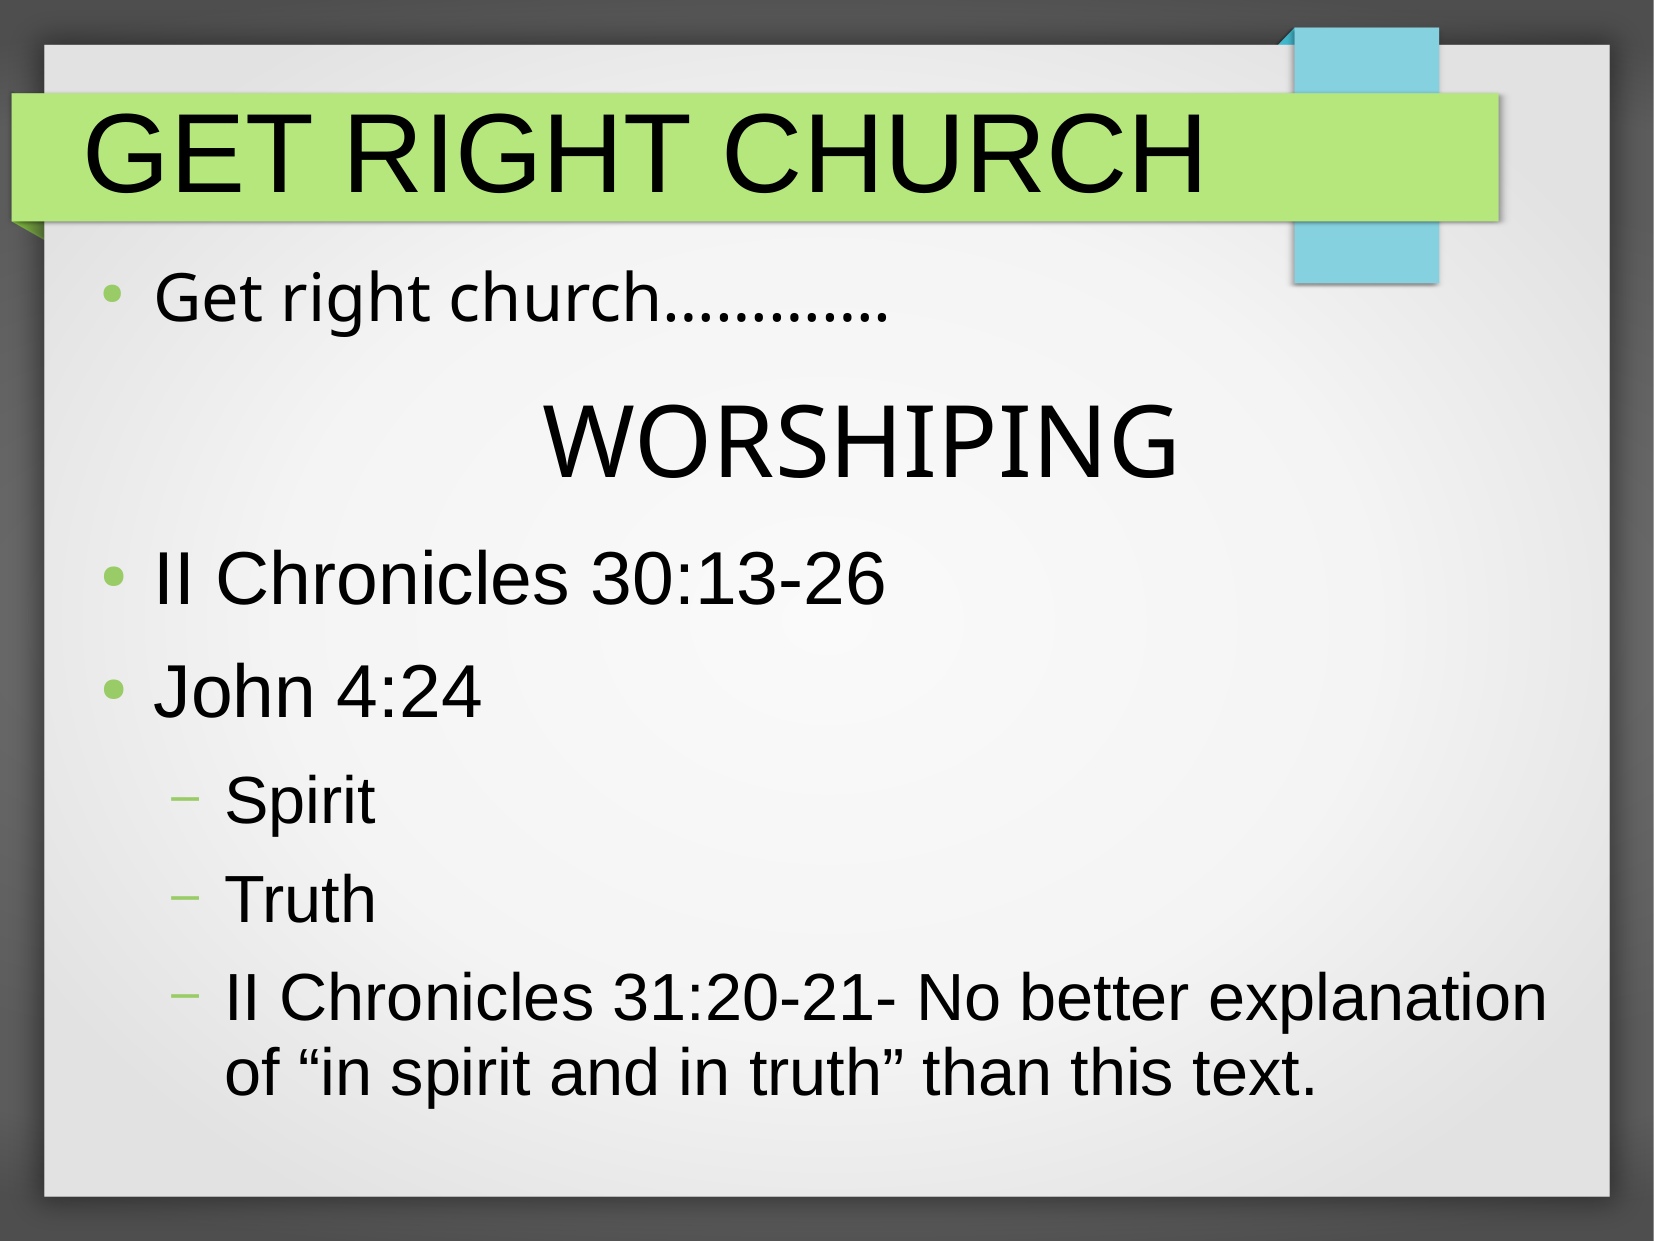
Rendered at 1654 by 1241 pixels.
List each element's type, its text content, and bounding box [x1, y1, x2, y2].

title GET RIGHT CHURCH [82, 90, 1264, 217]
picture [0, 0, 1654, 1241]
list Get right church…………. WORSHIPING II Chronicles 30:13-26 John 4:24 Spirit Truth II Chronicles 31:20-21- No better explanation of “in spirit and in truth” than this text. [82, 250, 1571, 1141]
